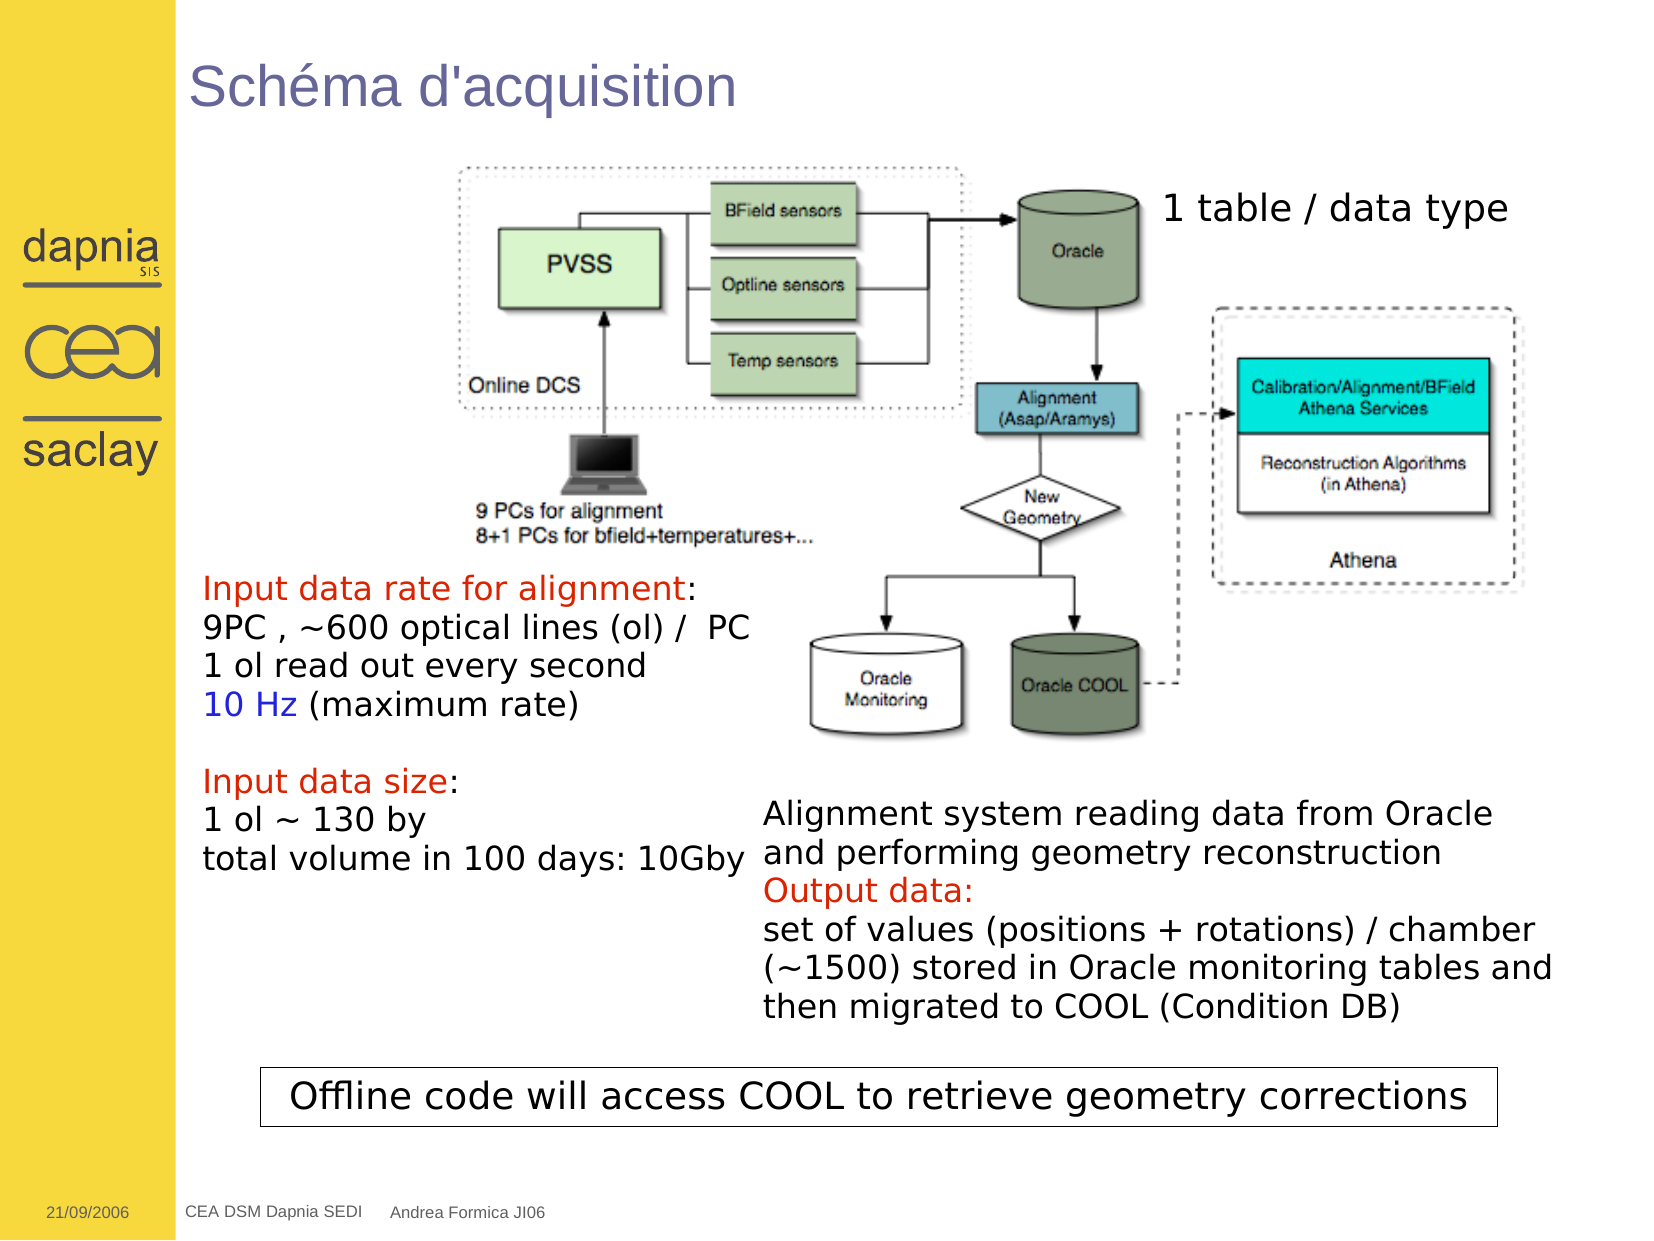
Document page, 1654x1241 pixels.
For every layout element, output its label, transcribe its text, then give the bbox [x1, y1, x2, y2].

title Schéma d'acquisition [188, 10, 1654, 162]
picture [454, 146, 1526, 751]
text_box Offline code will access COOL to retrieve geometry corrections [260, 1067, 1498, 1127]
text_box 1 table / data type [1146, 179, 1560, 238]
text_box Alignment system reading data from Oracle and performing geometry reconstruction Output data: set of values (positions + rotations) / chamber (~1500) stored in Oracle monitoring tables and then migrated to COOL (Condition DB) [748, 787, 1574, 1034]
text_box Input data rate for alignment: 9PC , ~600 optical lines (ol) / PC 1 ol read out every second 10 Hz (maximum rate) Input data size: 1 ol ~ 130 by total volume in 100 days: 10Gby [187, 562, 788, 924]
